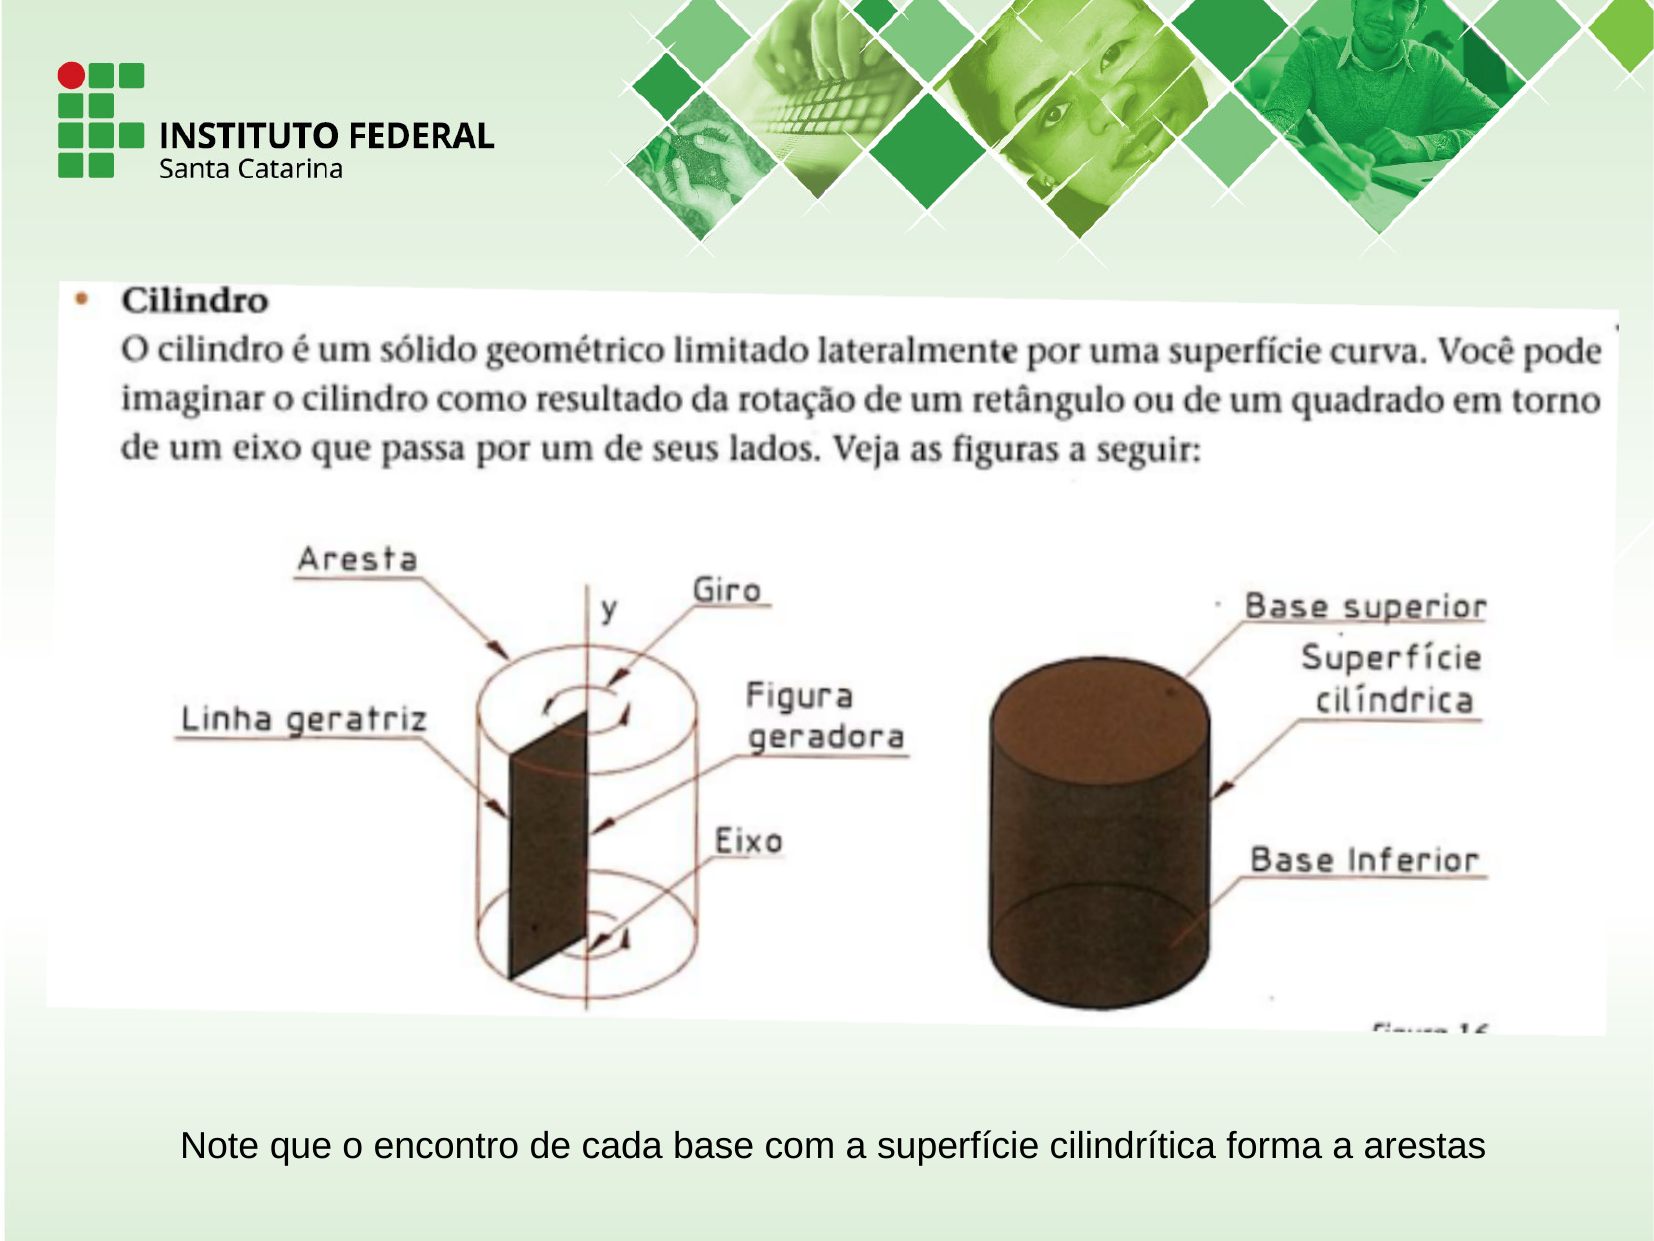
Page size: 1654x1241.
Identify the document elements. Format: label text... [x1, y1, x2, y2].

picture [1, 0, 1654, 1241]
text_box Note que o encontro de cada base com a superfície cilindrítica forma a arestas [165, 1117, 1654, 1217]
